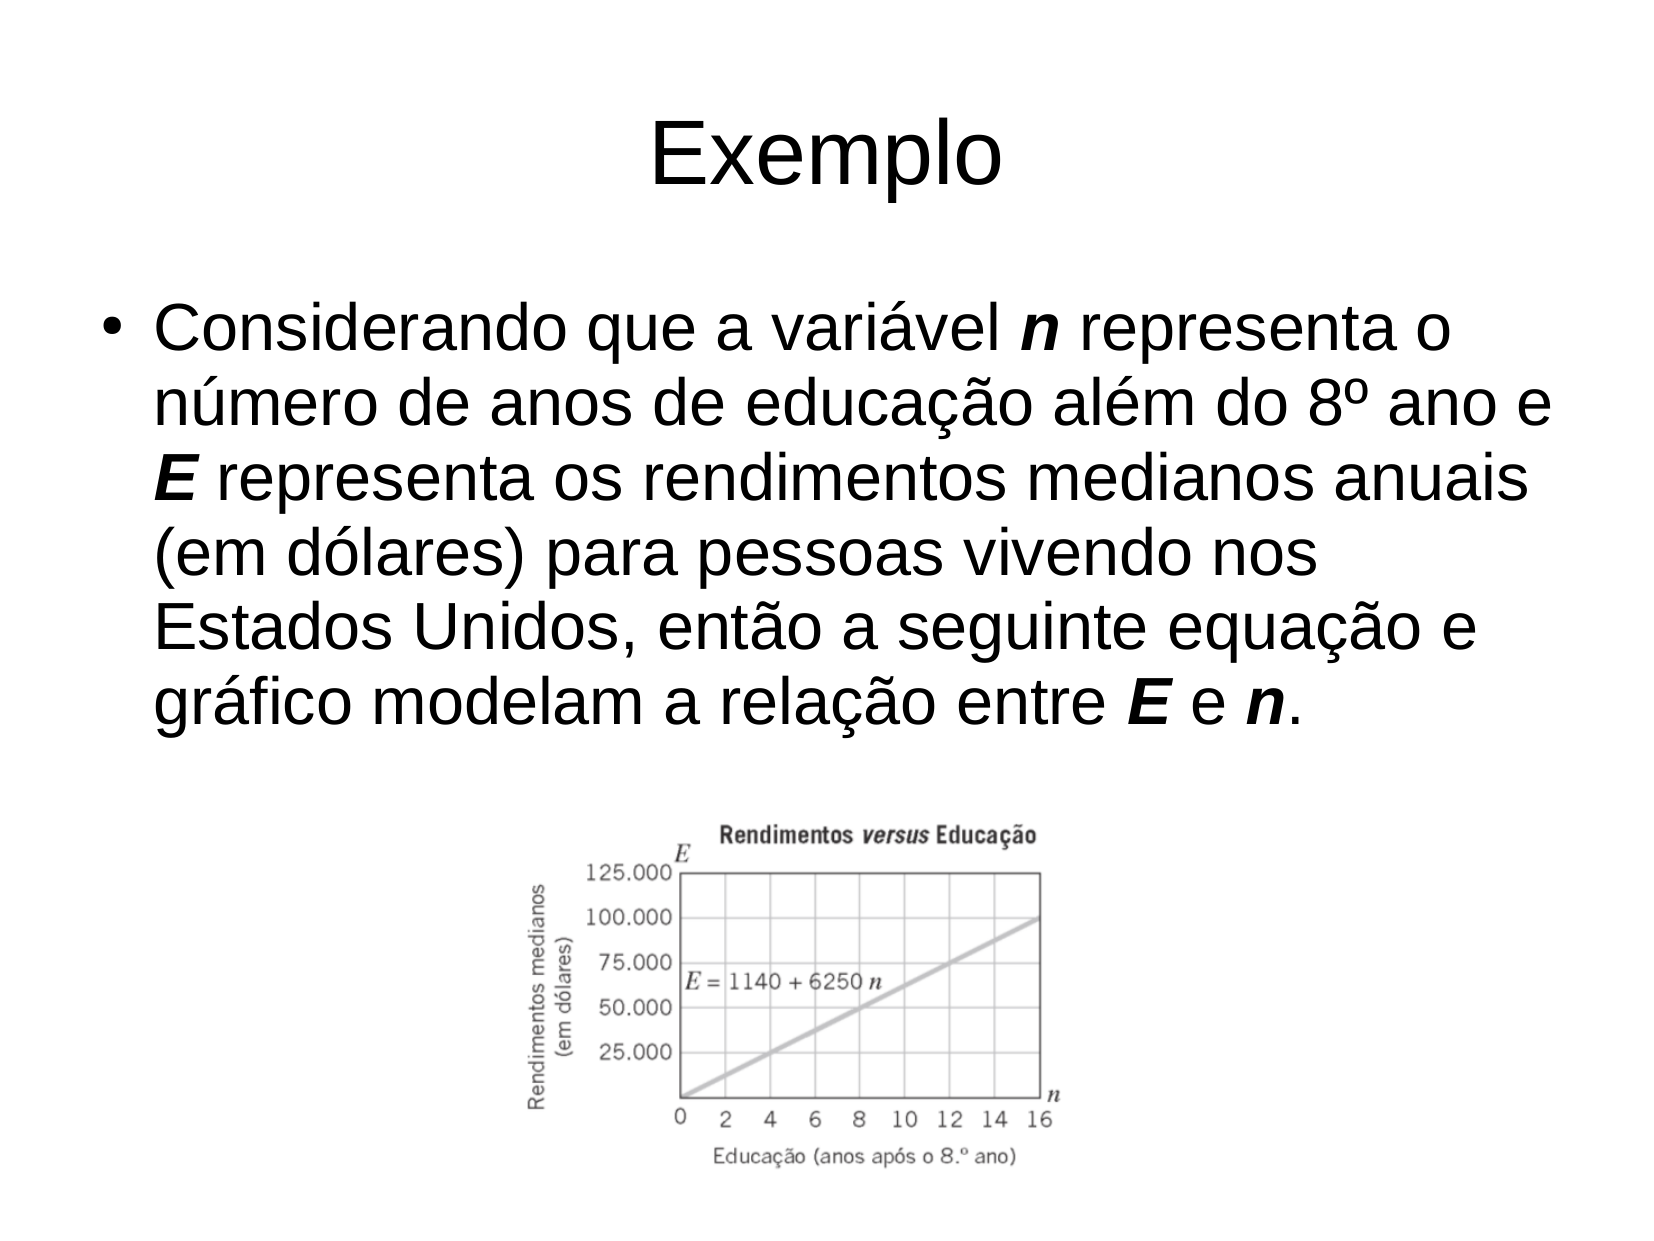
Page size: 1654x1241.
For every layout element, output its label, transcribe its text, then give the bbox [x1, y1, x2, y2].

title Exemplo [82, 49, 1571, 257]
picture [484, 786, 1099, 1182]
list Considerando que a variável n representa o número de anos de educação além do 8º ano e E representa os rendimentos medianos anuais (em dólares) para pessoas vivendo nos Estados Unidos, então a seguinte equação e gráfico modelam a relação entre E e n. [82, 290, 1571, 1010]
